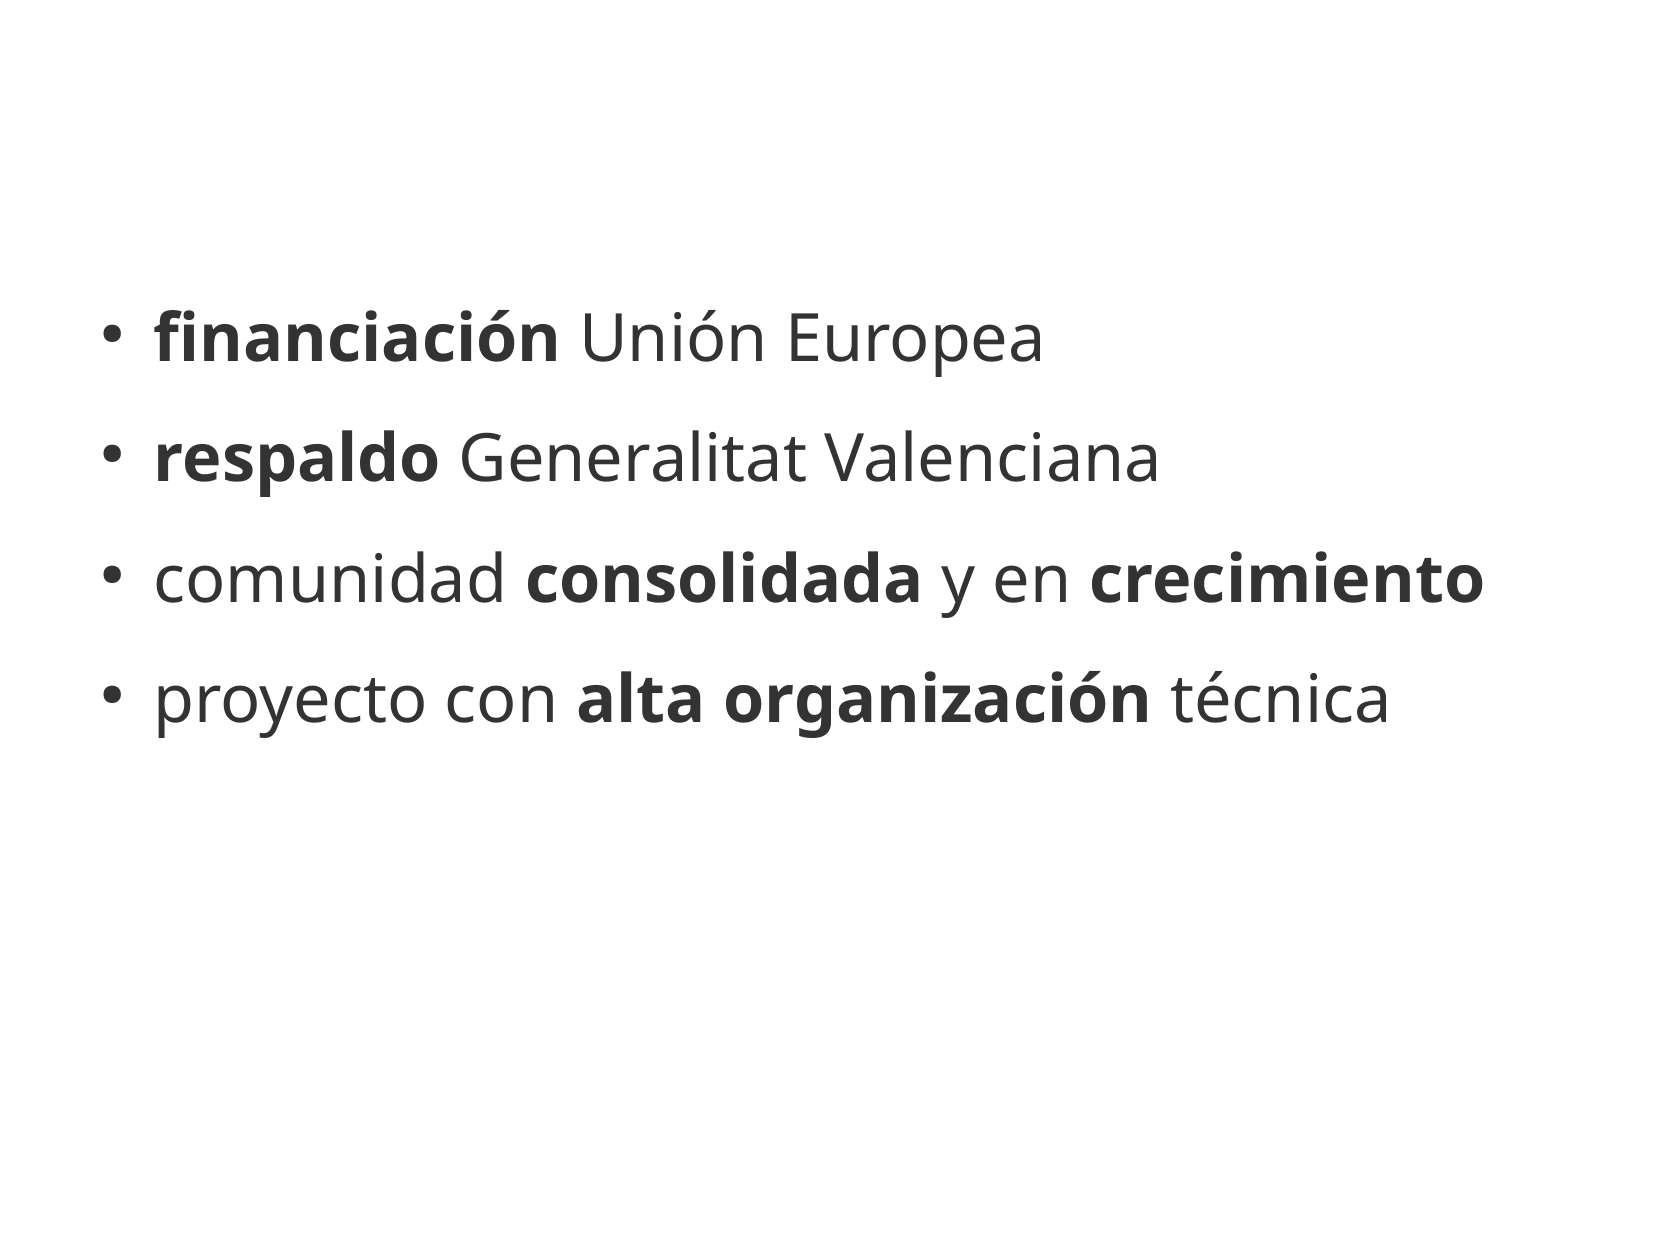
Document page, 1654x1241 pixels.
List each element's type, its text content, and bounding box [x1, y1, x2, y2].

list financiación Unión Europea respaldo Generalitat Valenciana comunidad consolidada y en crecimiento proyecto con alta organización técnica [82, 290, 1571, 1109]
